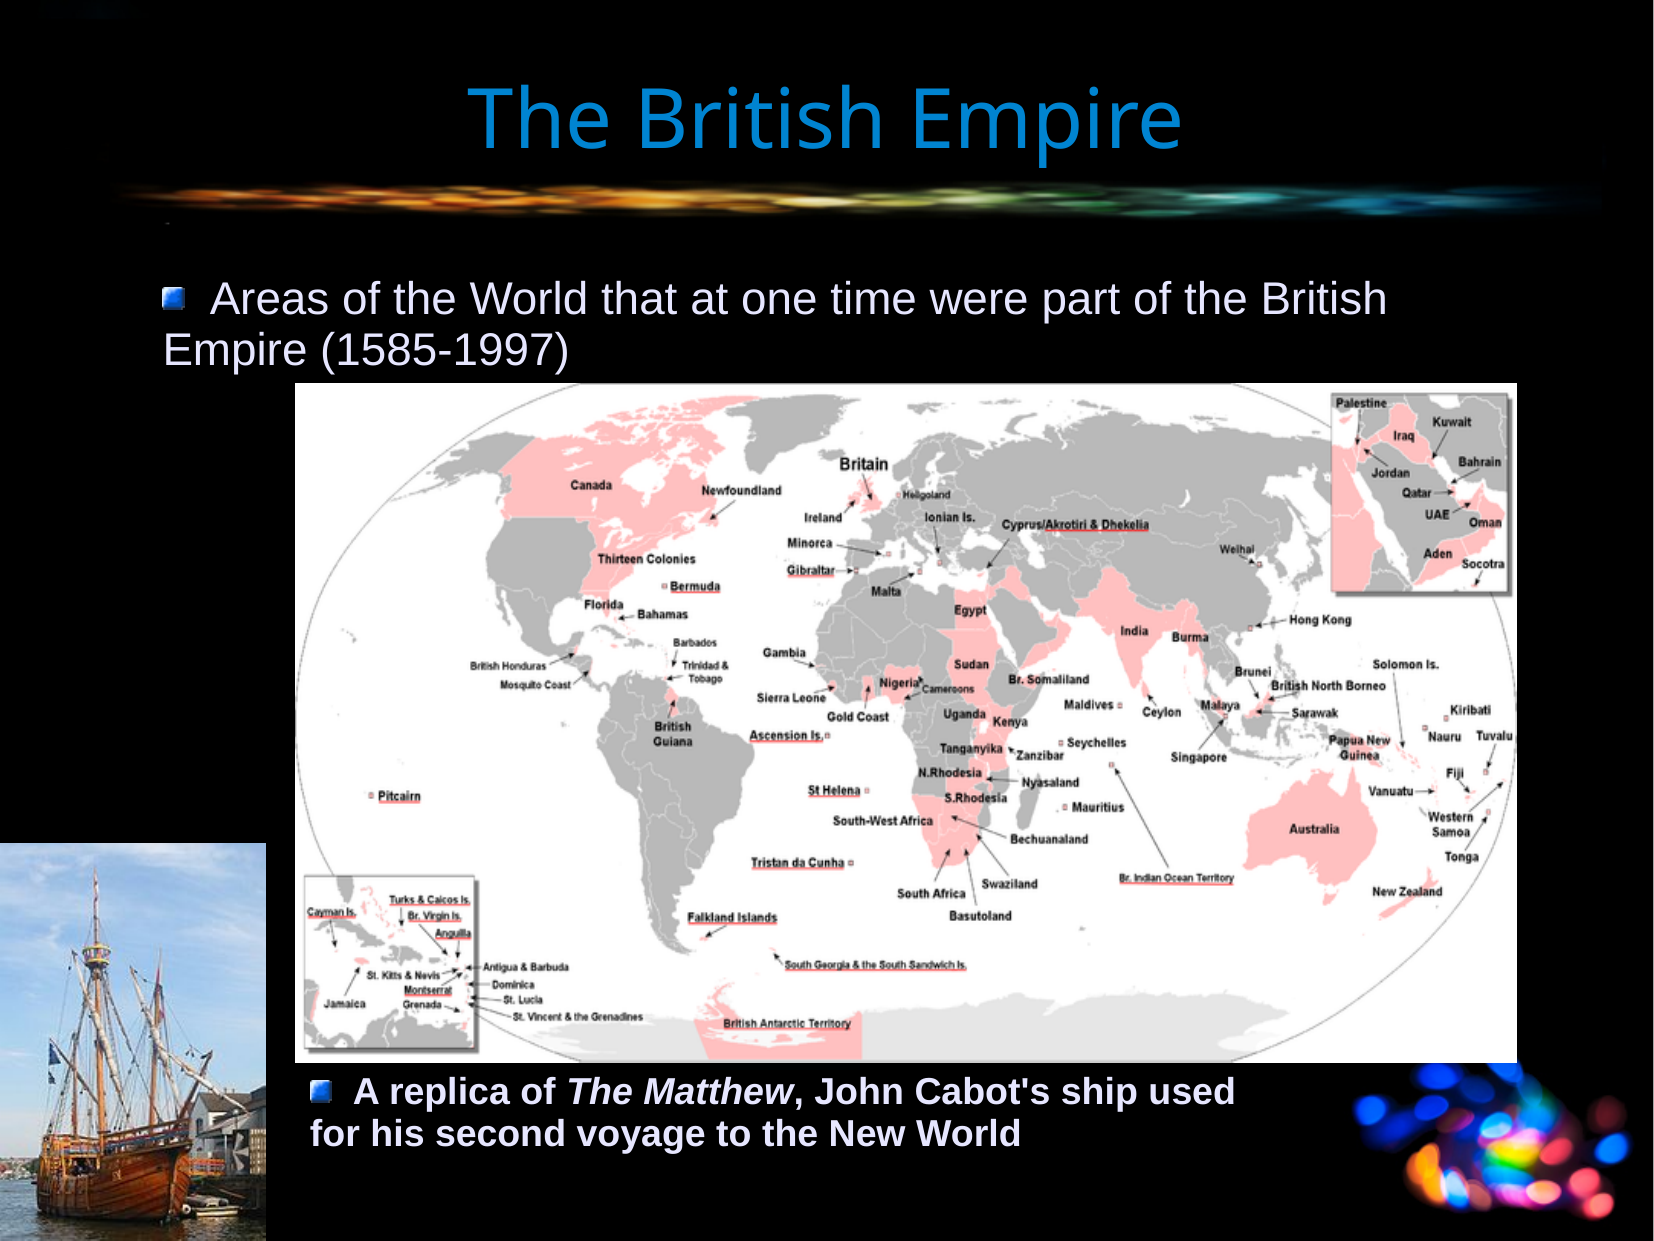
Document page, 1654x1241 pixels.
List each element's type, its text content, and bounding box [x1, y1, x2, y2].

text_box Areas of the World that at one time were part of the British Empire (1585-1997) [147, 265, 1506, 383]
picture [0, 0, 1654, 1241]
title The British Empire [82, 19, 1571, 212]
text_box A replica of The Matthew, John Cabot's ship used for his second voyage to the New World [295, 1062, 1300, 1165]
